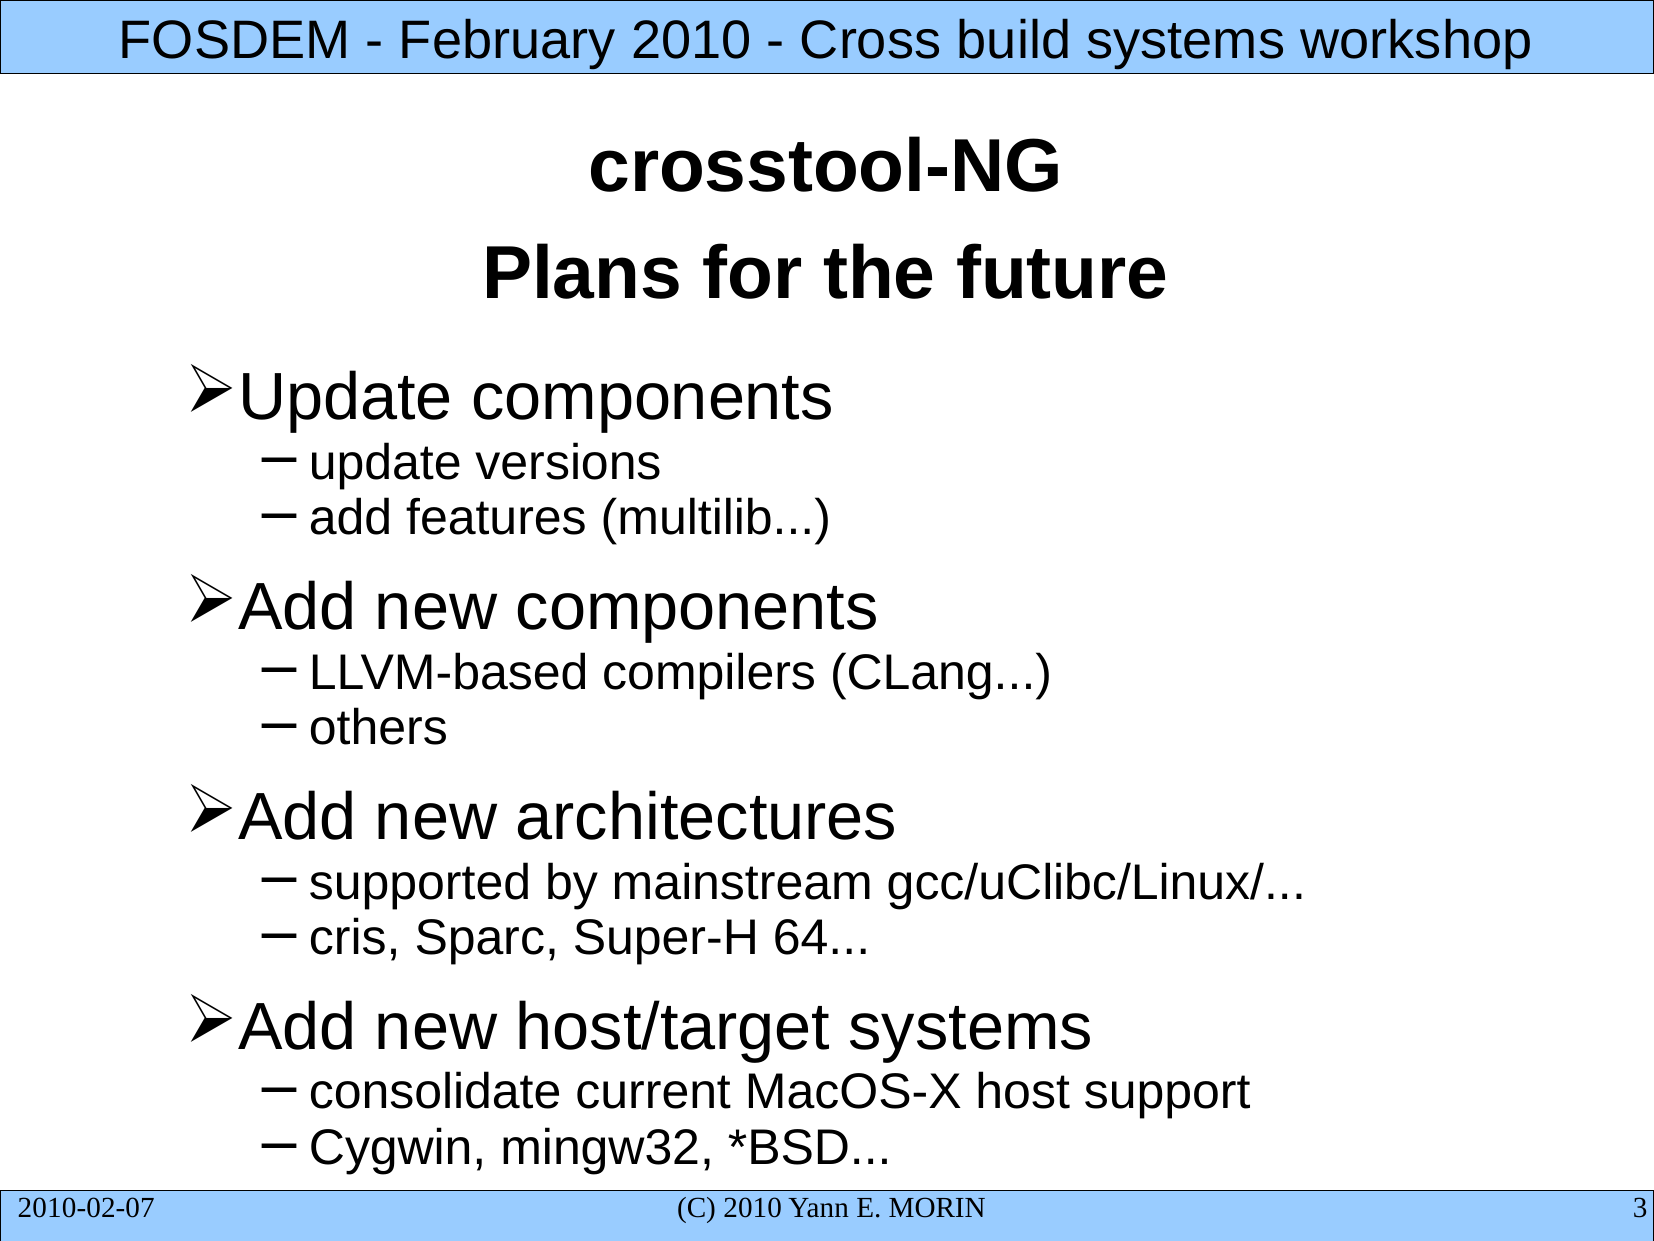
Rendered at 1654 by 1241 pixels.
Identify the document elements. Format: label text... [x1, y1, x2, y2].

title FOSDEM - February 2010 - Cross build systems workshop [82, 0, 1571, 79]
list crosstool-NG Plans for the future [167, 123, 1467, 315]
list Update components update versions add features (multilib...) Add new components LLVM-based compilers (CLang...) others Add new architectures supported by mainstream gcc/uClibc/Linux/... cris, Sparc, Super-H 64... Add new host/target systems consolidate current MacOS-X host support Cygwin, mingw32, *BSD... [167, 348, 1467, 1187]
